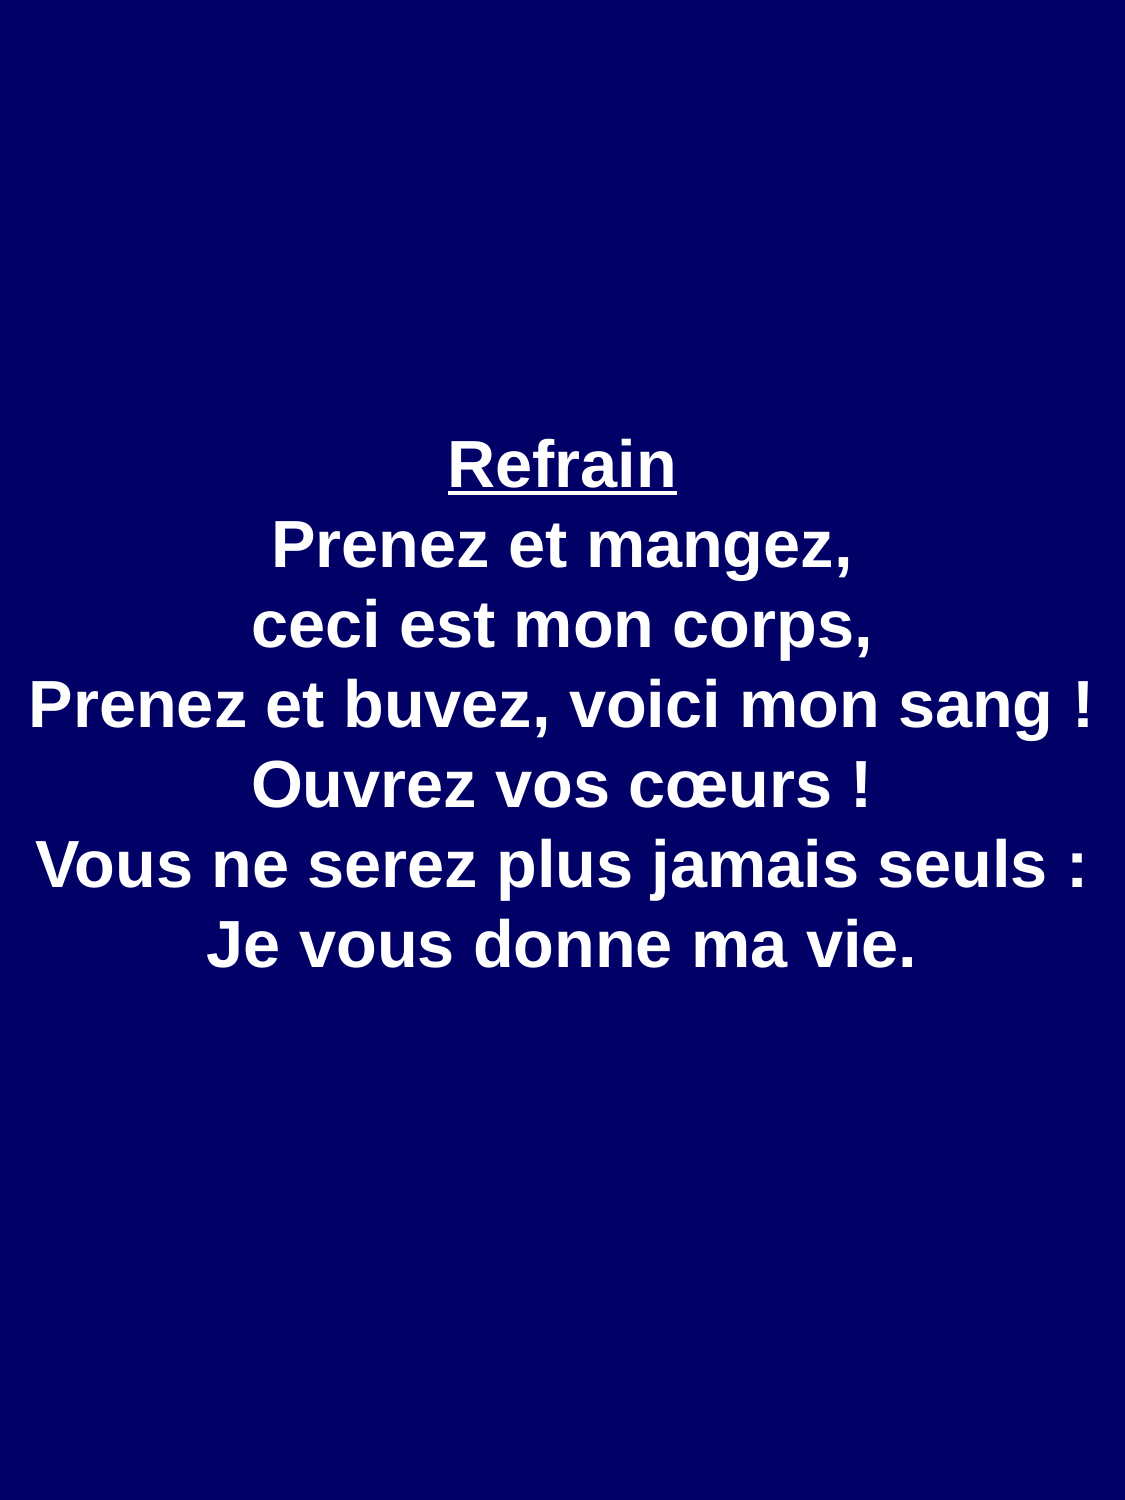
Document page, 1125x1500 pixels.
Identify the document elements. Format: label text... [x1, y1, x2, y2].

text_box Refrain Prenez et mangez, ceci est mon corps, Prenez et buvez, voici mon sang ! Ouvrez vos cœurs ! Vous ne serez plus jamais seuls : Je vous donne ma vie. [0, 413, 1125, 1099]
